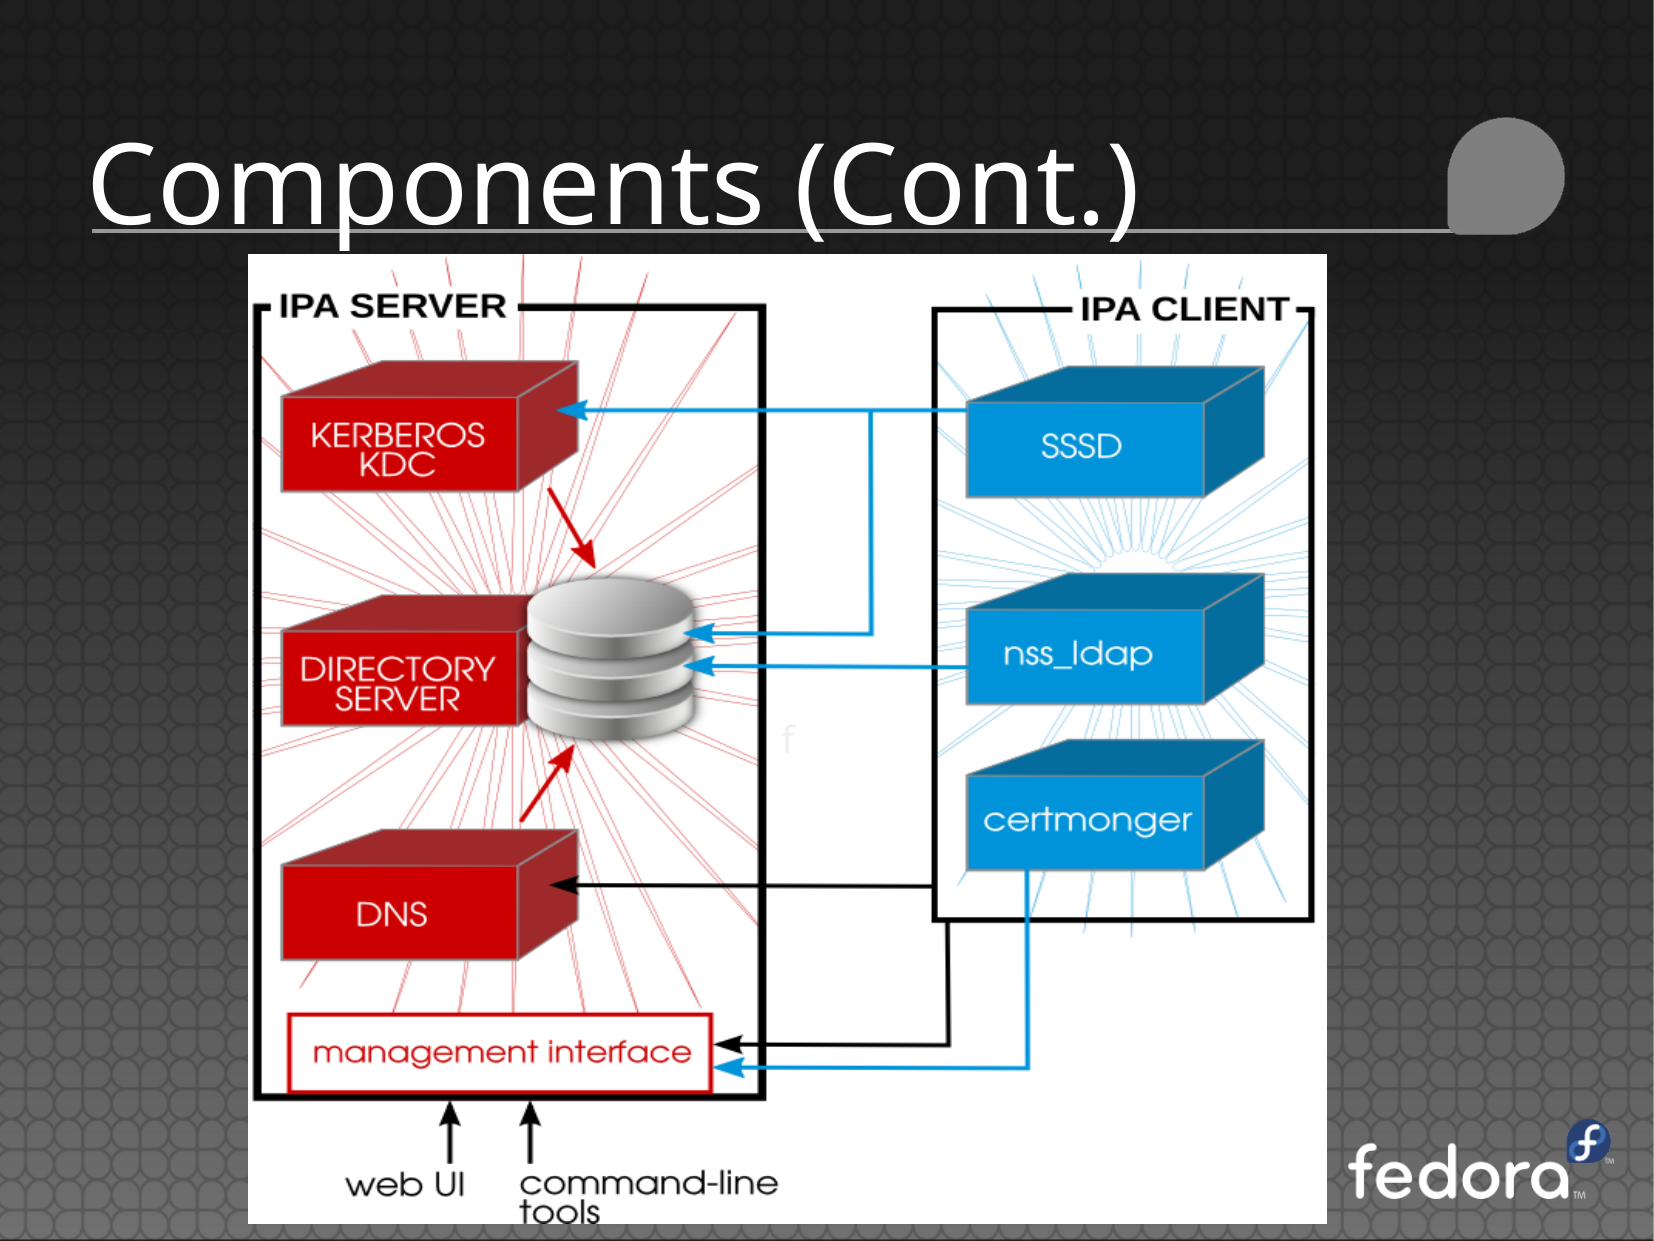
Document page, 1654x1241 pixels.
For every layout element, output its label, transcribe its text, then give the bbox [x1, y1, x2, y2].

title Components (Cont.) [86, 112, 1576, 249]
picture [0, 0, 1654, 1241]
